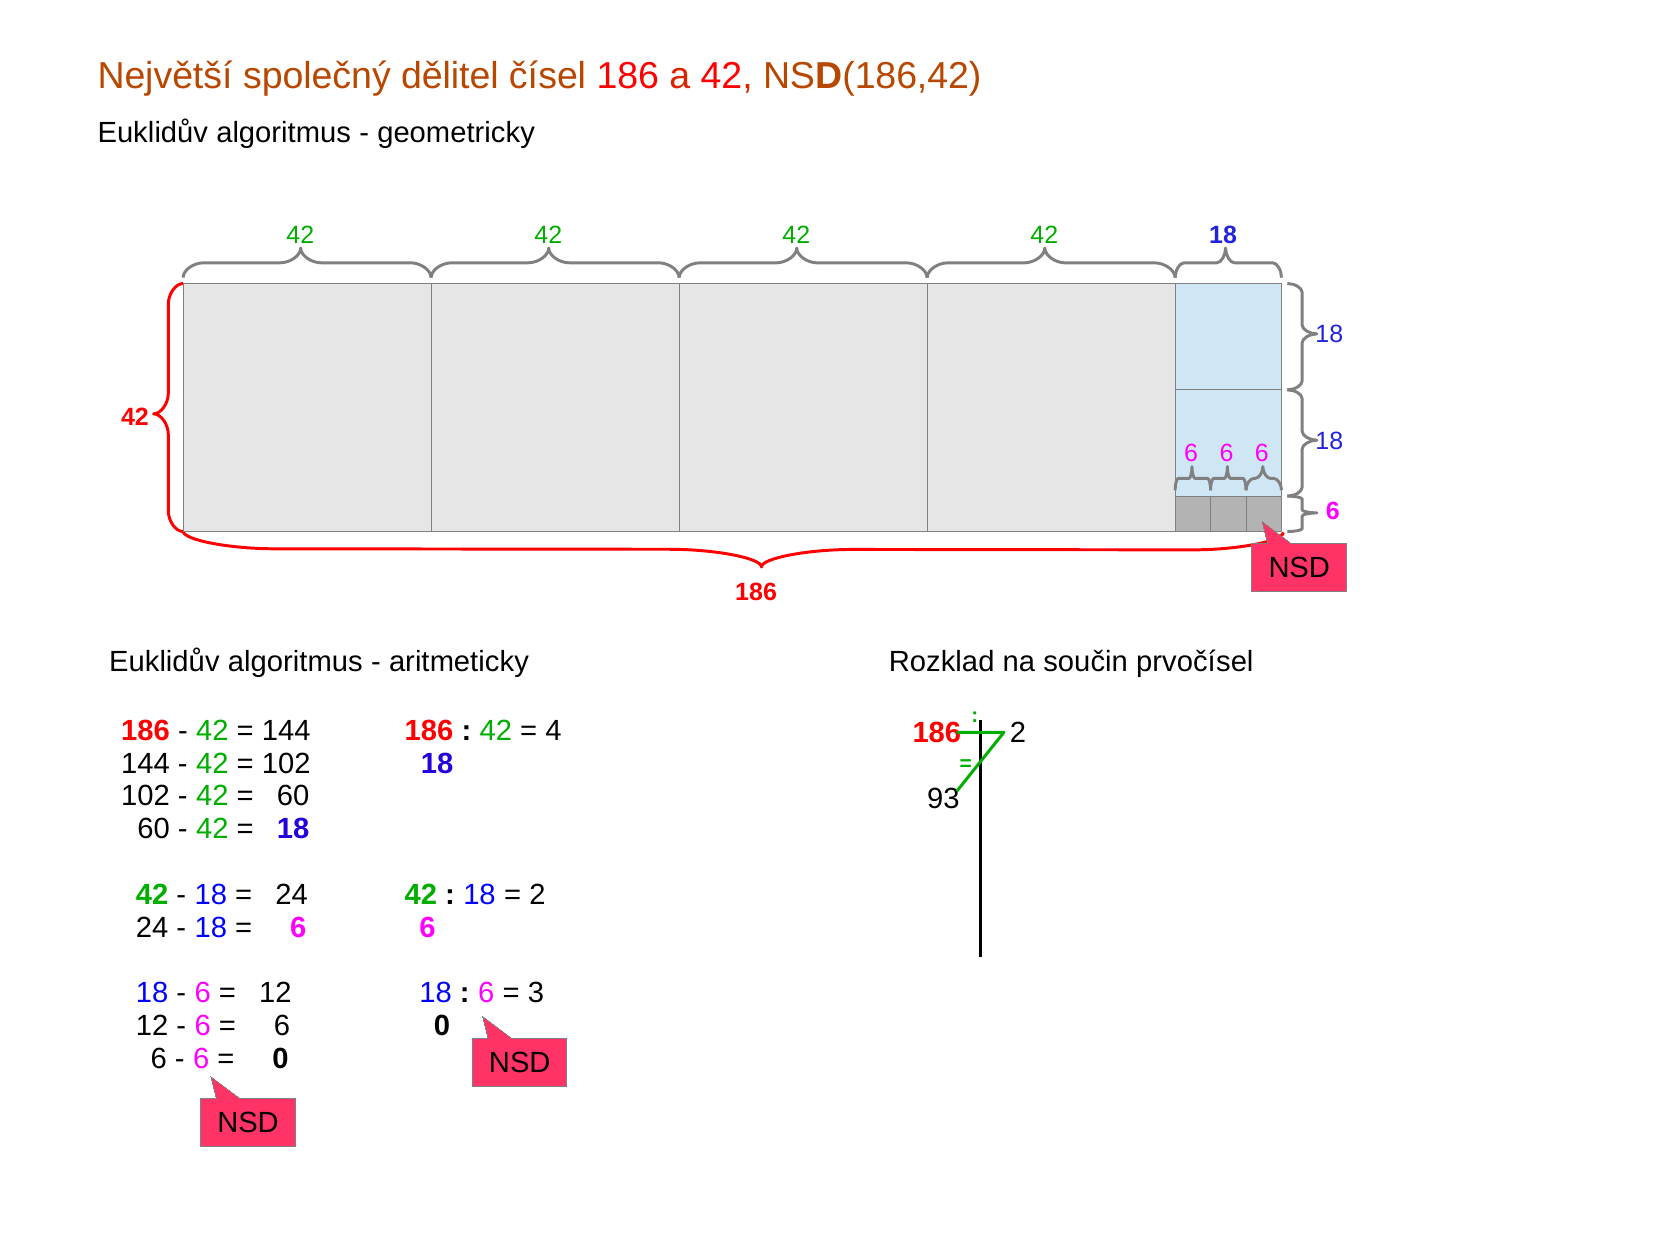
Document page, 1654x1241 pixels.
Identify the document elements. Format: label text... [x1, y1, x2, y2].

text_box [1195, 474, 1224, 478]
text_box 42 [271, 213, 330, 257]
text_box 18 [1300, 312, 1359, 356]
text_box 6 [1311, 488, 1355, 533]
text_box 186 - 42 = 144 144 - 42 = 102 102 - 42 = x60 060 - 42 = x18 x42 - 18 = x24 x24 - 18 = xx6 x18 - 6 = x12 x12 - 6 = xx6 xx6 - 6 = xx0 [106, 706, 355, 1086]
text_box 42 [767, 213, 826, 257]
text_box 18 [1300, 418, 1359, 462]
text_box 186 [720, 570, 793, 614]
text_box Euklidův algoritmus - geometricky [82, 108, 1146, 166]
text_box x2 x3 31 [982, 734, 999, 756]
text_box = [944, 744, 981, 783]
text_box 6 [1204, 430, 1240, 474]
text_box : [956, 696, 993, 736]
text_box 42 [519, 213, 578, 257]
text_box 186 : 42 = 4 x18 x 42 : 18 = 2 x6 x18 : 6 = 3 xx0 [389, 706, 638, 1055]
text_box 42 [106, 395, 164, 439]
text_box NSD [472, 1016, 567, 1087]
text_box 42 [1015, 213, 1074, 257]
text_box NSD [200, 1076, 296, 1147]
text_box NSD [1251, 521, 1347, 592]
text_box 6 [1169, 431, 1204, 474]
text_box 186 x93 x31 xx1 [897, 708, 979, 955]
text_box Euklidův algoritmus - aritmeticky [94, 637, 615, 695]
text_box [1231, 474, 1258, 480]
text_box [183, 283, 1282, 532]
text_box Rozklad na součin prvočísel [874, 637, 1394, 695]
text_box [1268, 474, 1282, 482]
text_box 6 [1240, 430, 1284, 474]
text_box 18 [1194, 213, 1252, 258]
text_box x2 x3 31 [982, 708, 1063, 957]
text_box Největší společný dělitel čísel 186 a 42, NSD(186,42) [82, 47, 1595, 142]
